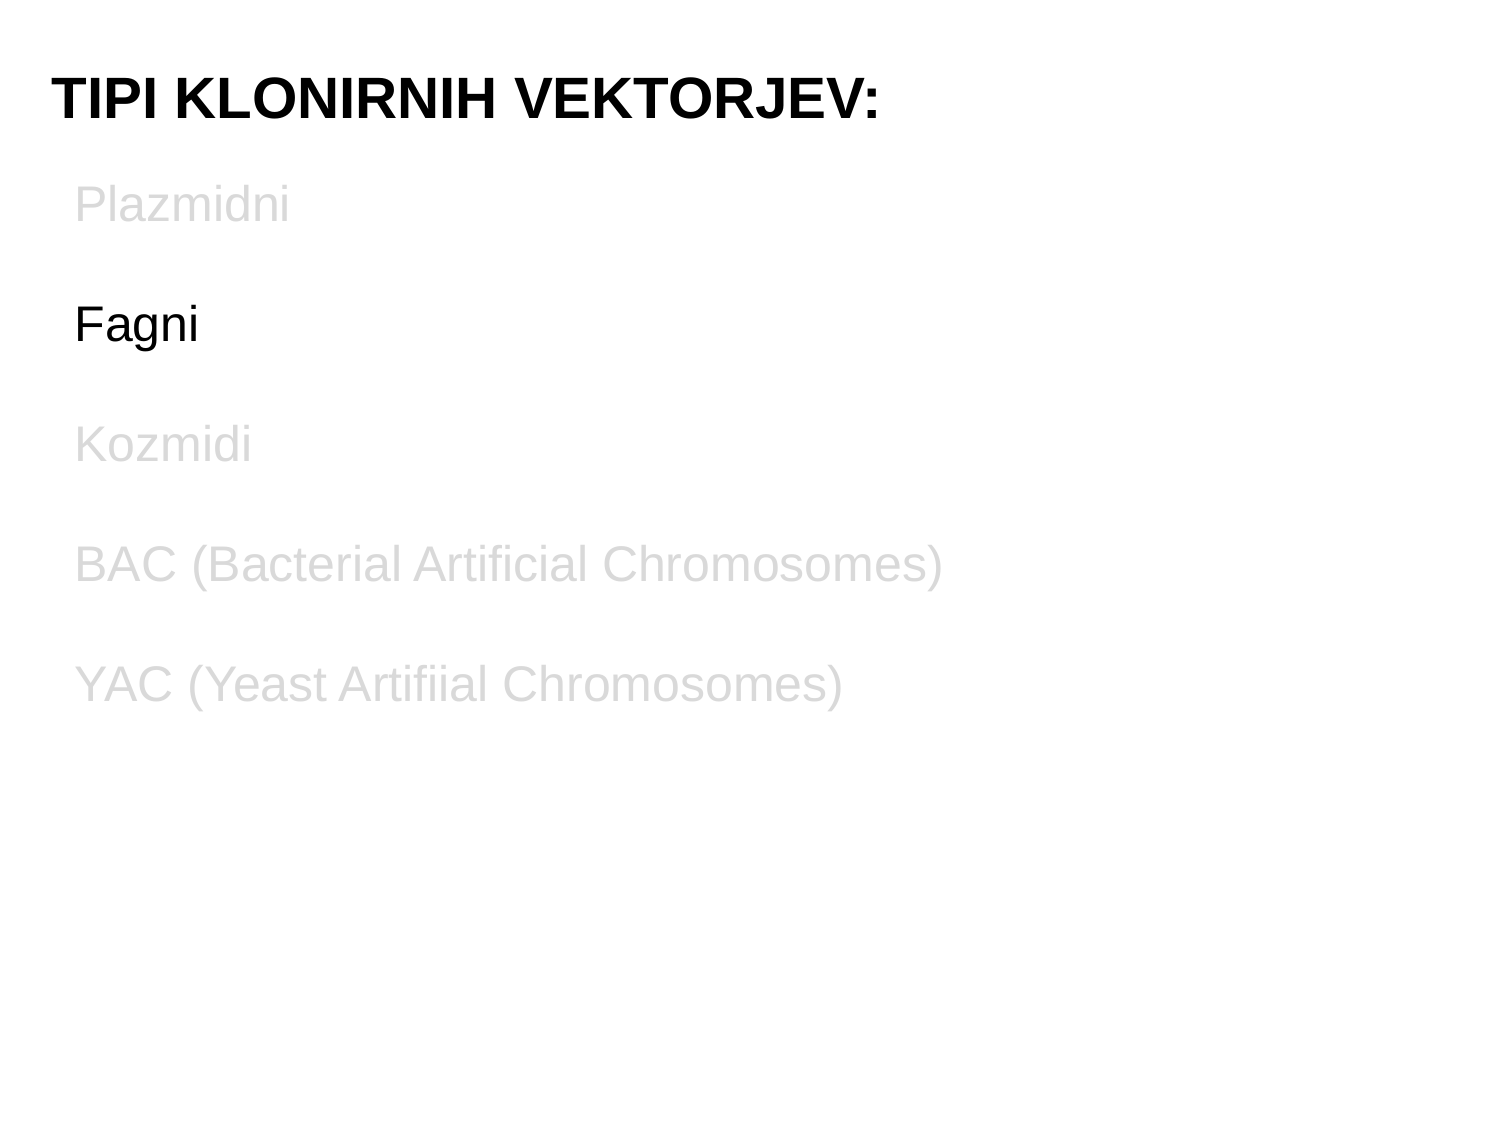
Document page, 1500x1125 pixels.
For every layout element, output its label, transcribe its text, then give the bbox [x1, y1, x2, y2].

text_box TIPI KLONIRNIH VEKTORJEV: [37, 52, 1456, 138]
text_box Plazmidni Fagni Kozmidi BAC (Bacterial Artificial Chromosomes) YAC (Yeast Artifiial Chromosomes) [59, 164, 1410, 720]
